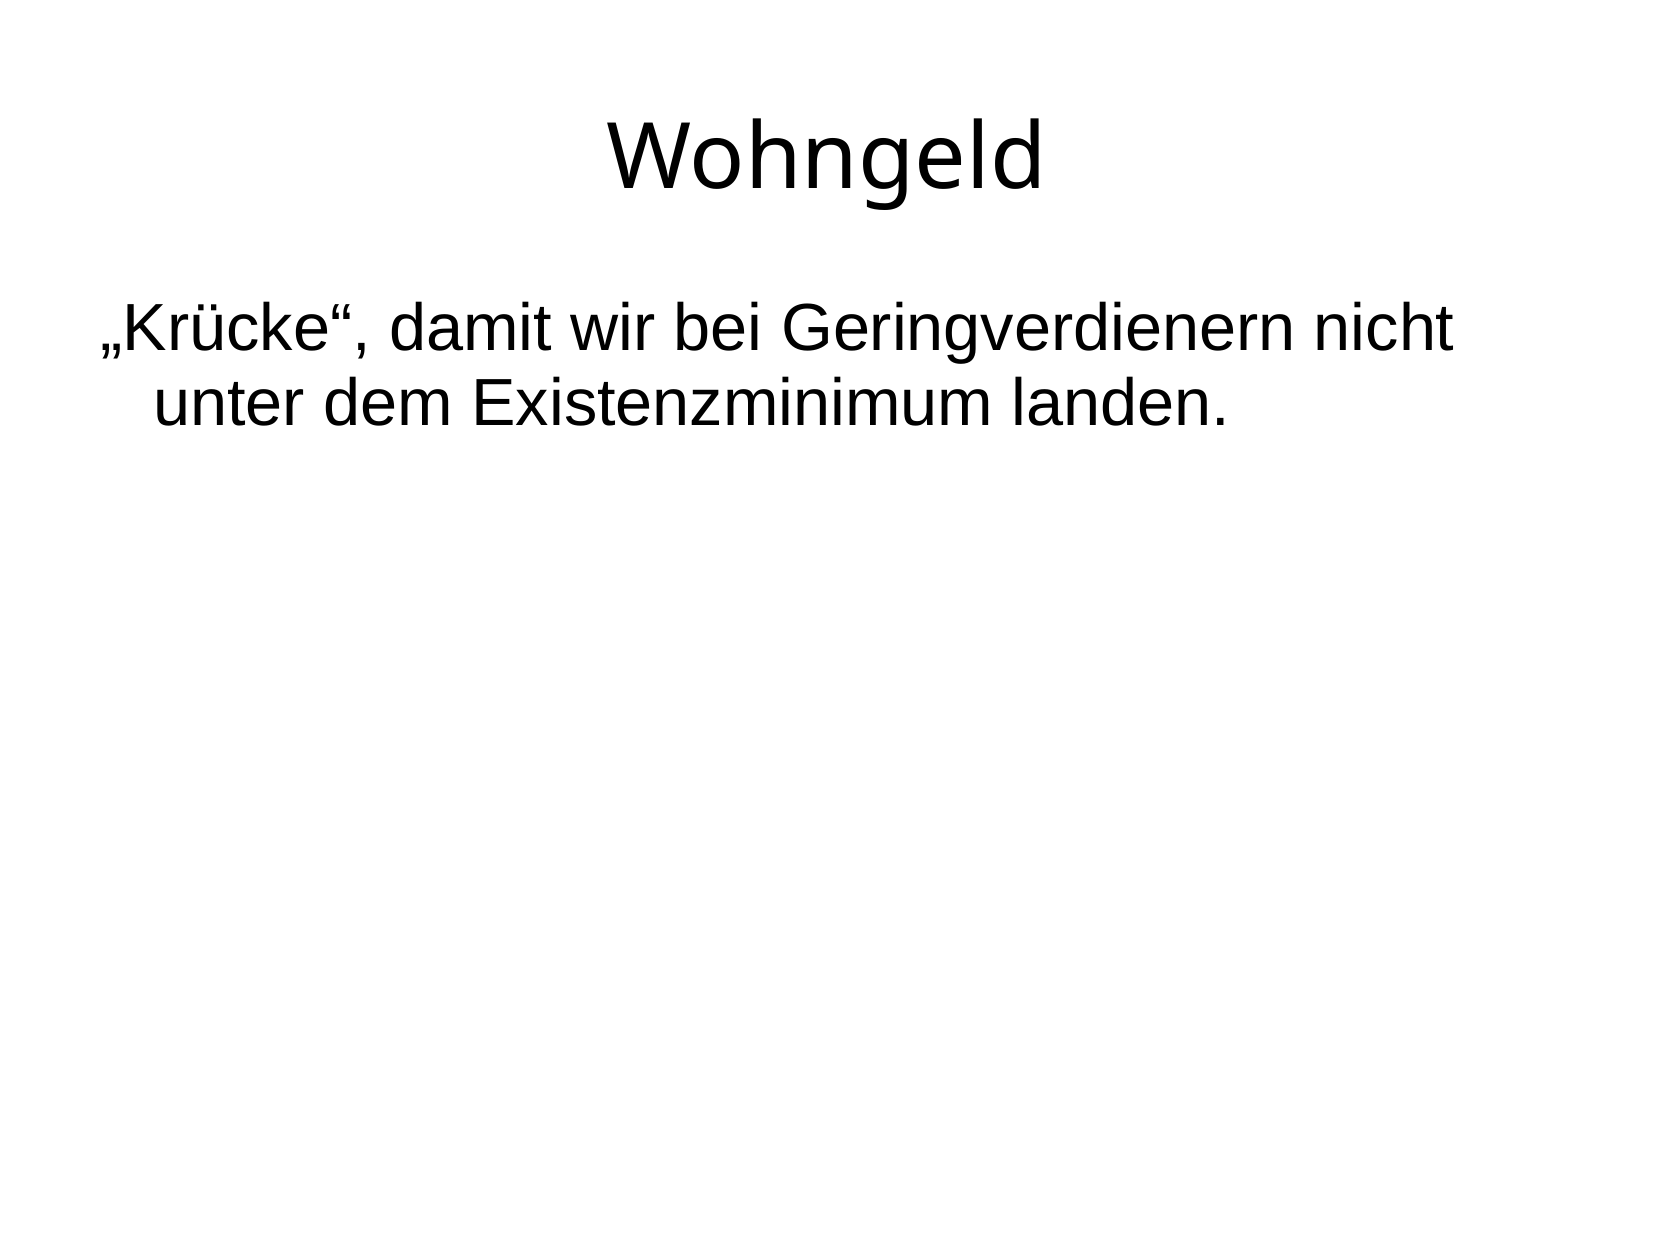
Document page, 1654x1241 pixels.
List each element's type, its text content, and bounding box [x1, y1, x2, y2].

list „Krücke“, damit wir bei Geringverdienern nicht unter dem Existenzminimum landen. [82, 290, 1571, 1094]
title Wohngeld [82, 56, 1571, 250]
